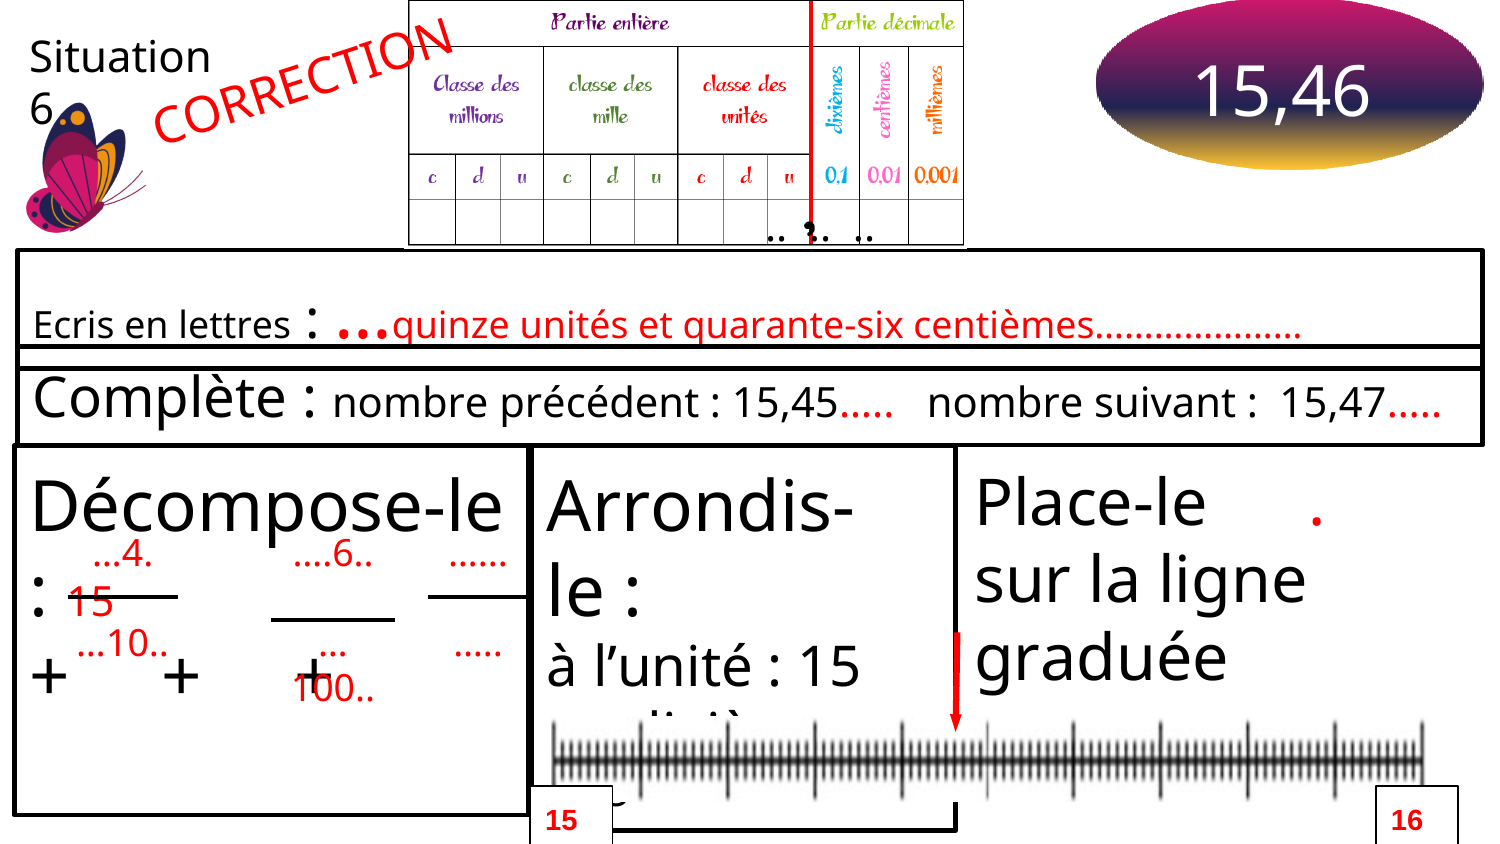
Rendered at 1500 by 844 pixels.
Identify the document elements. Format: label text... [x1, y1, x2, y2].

text_box …... ….. [427, 513, 529, 681]
picture [547, 716, 1427, 802]
text_box CORRECTION [125, 0, 606, 177]
text_box Place-le . sur la ligne graduée [959, 445, 1474, 633]
picture [0, 97, 188, 248]
picture [35, 108, 48, 121]
text_box .. .. .. [750, 185, 946, 266]
text_box …4. …10.. [60, 513, 186, 681]
text_box Arrondis-le : à l’unité : 15 au dixième : 15,5 [531, 447, 956, 698]
text_box Complète : nombre précédent : 15,45….. nombre suivant : 15,47….. [17, 346, 1483, 446]
text_box 15,46 [1105, 30, 1478, 147]
text_box Situation 6 [14, 13, 232, 97]
text_box Ecris en lettres : …quinze unités et quarante-six centièmes………………… [17, 250, 1483, 344]
text_box ….6.. …100.. [270, 513, 396, 726]
picture [1055, 0, 1500, 186]
text_box 16 [1375, 786, 1458, 844]
text_box Décompose-le : 15 + + + [14, 445, 529, 734]
text_box 15 [530, 786, 613, 844]
picture [404, 0, 967, 249]
